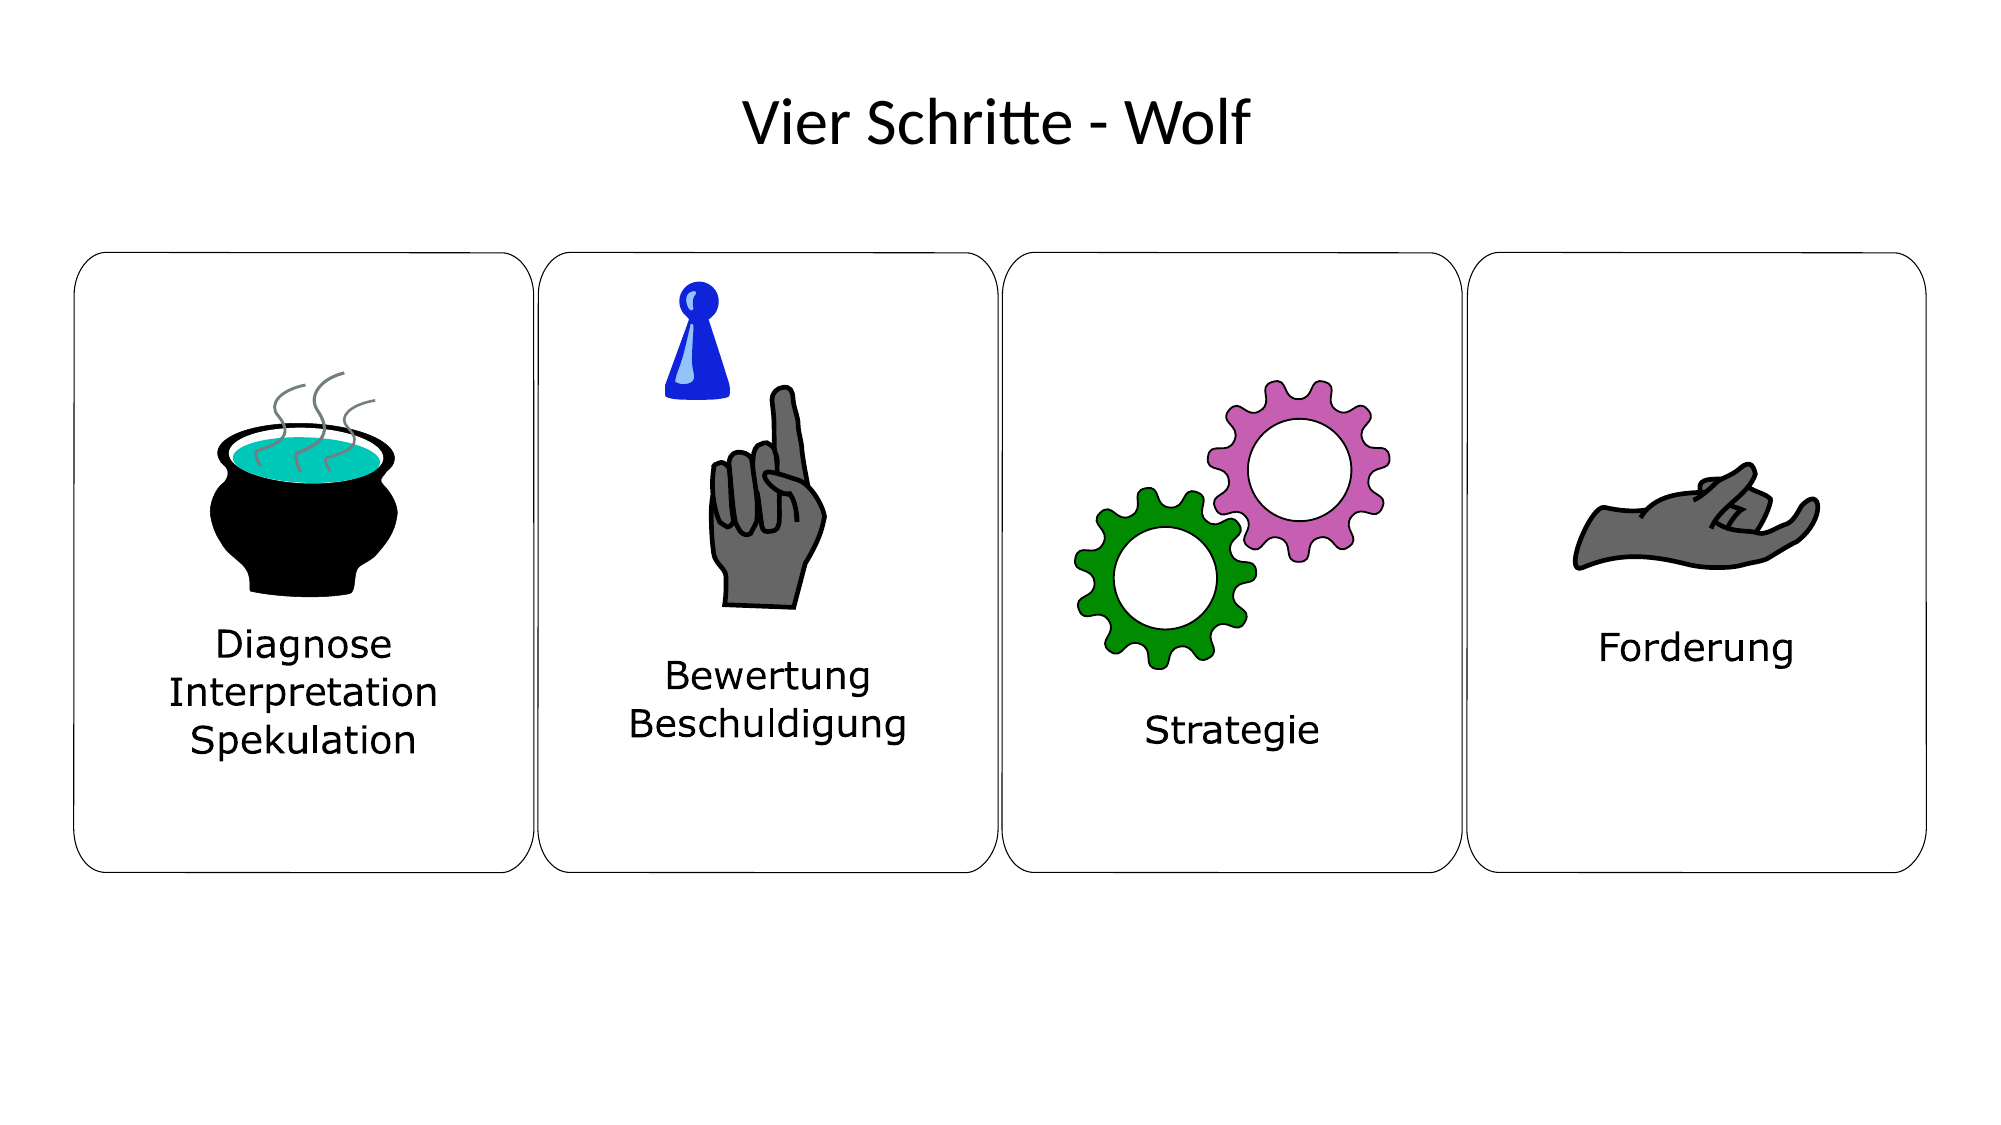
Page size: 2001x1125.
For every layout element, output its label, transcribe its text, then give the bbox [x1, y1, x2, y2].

text_box [1601, 632, 1620, 662]
text_box [256, 636, 275, 659]
text_box [1620, 639, 1641, 662]
text_box [250, 684, 264, 706]
text_box [813, 715, 832, 746]
text_box [344, 726, 358, 755]
text_box [343, 683, 362, 707]
text_box [1171, 716, 1185, 745]
text_box [699, 715, 717, 738]
text_box [720, 707, 739, 738]
text_box [247, 636, 251, 658]
text_box [328, 636, 348, 659]
text_box [1264, 721, 1284, 752]
text_box [266, 683, 286, 714]
text_box [362, 732, 367, 754]
text_box [1188, 722, 1203, 744]
text_box [218, 629, 242, 658]
text_box [322, 731, 341, 755]
text_box [313, 725, 317, 753]
text_box [1146, 715, 1169, 745]
text_box [327, 678, 341, 706]
text_box [665, 281, 730, 400]
text_box [1725, 640, 1743, 662]
text_box [371, 636, 391, 659]
text_box [192, 725, 214, 755]
text_box [210, 423, 398, 597]
text_box [667, 660, 689, 690]
text_box [679, 715, 696, 738]
text_box [849, 667, 869, 698]
text_box [366, 678, 380, 706]
text_box Vier Schritte - Wolf [726, 70, 1274, 167]
text_box [885, 715, 905, 746]
text_box [1645, 640, 1660, 662]
text_box [1074, 487, 1257, 670]
text_box [631, 709, 653, 738]
text_box [803, 716, 808, 738]
text_box [1225, 716, 1240, 745]
text_box [225, 683, 246, 706]
text_box [1772, 639, 1792, 669]
text_box [744, 715, 763, 738]
text_box [392, 683, 412, 707]
text_box [1575, 464, 1818, 569]
text_box [188, 683, 206, 706]
text_box [691, 667, 712, 690]
text_box [1661, 631, 1680, 662]
text_box [778, 707, 798, 738]
text_box [417, 683, 436, 706]
text_box [656, 715, 676, 738]
text_box [770, 662, 799, 690]
text_box [827, 667, 845, 690]
text_box [219, 731, 238, 762]
text_box [862, 715, 881, 738]
text_box [711, 387, 825, 608]
text_box [1241, 721, 1261, 745]
text_box [210, 678, 224, 706]
text_box [306, 683, 325, 706]
text_box [1298, 721, 1319, 745]
text_box [241, 731, 262, 755]
text_box [1290, 722, 1294, 744]
text_box [838, 715, 857, 738]
text_box [395, 731, 414, 754]
text_box [290, 684, 305, 706]
text_box [279, 636, 299, 666]
text_box [1207, 381, 1390, 562]
text_box [1709, 640, 1722, 662]
text_box [371, 731, 391, 755]
text_box [1202, 721, 1222, 745]
text_box [266, 724, 286, 754]
text_box [305, 636, 323, 658]
text_box [383, 684, 387, 706]
text_box [1750, 639, 1768, 661]
text_box [288, 732, 307, 755]
text_box [746, 667, 766, 690]
text_box [802, 668, 820, 690]
text_box [351, 636, 368, 659]
text_box [170, 677, 183, 706]
text_box [714, 668, 743, 690]
text_box [1684, 639, 1704, 662]
